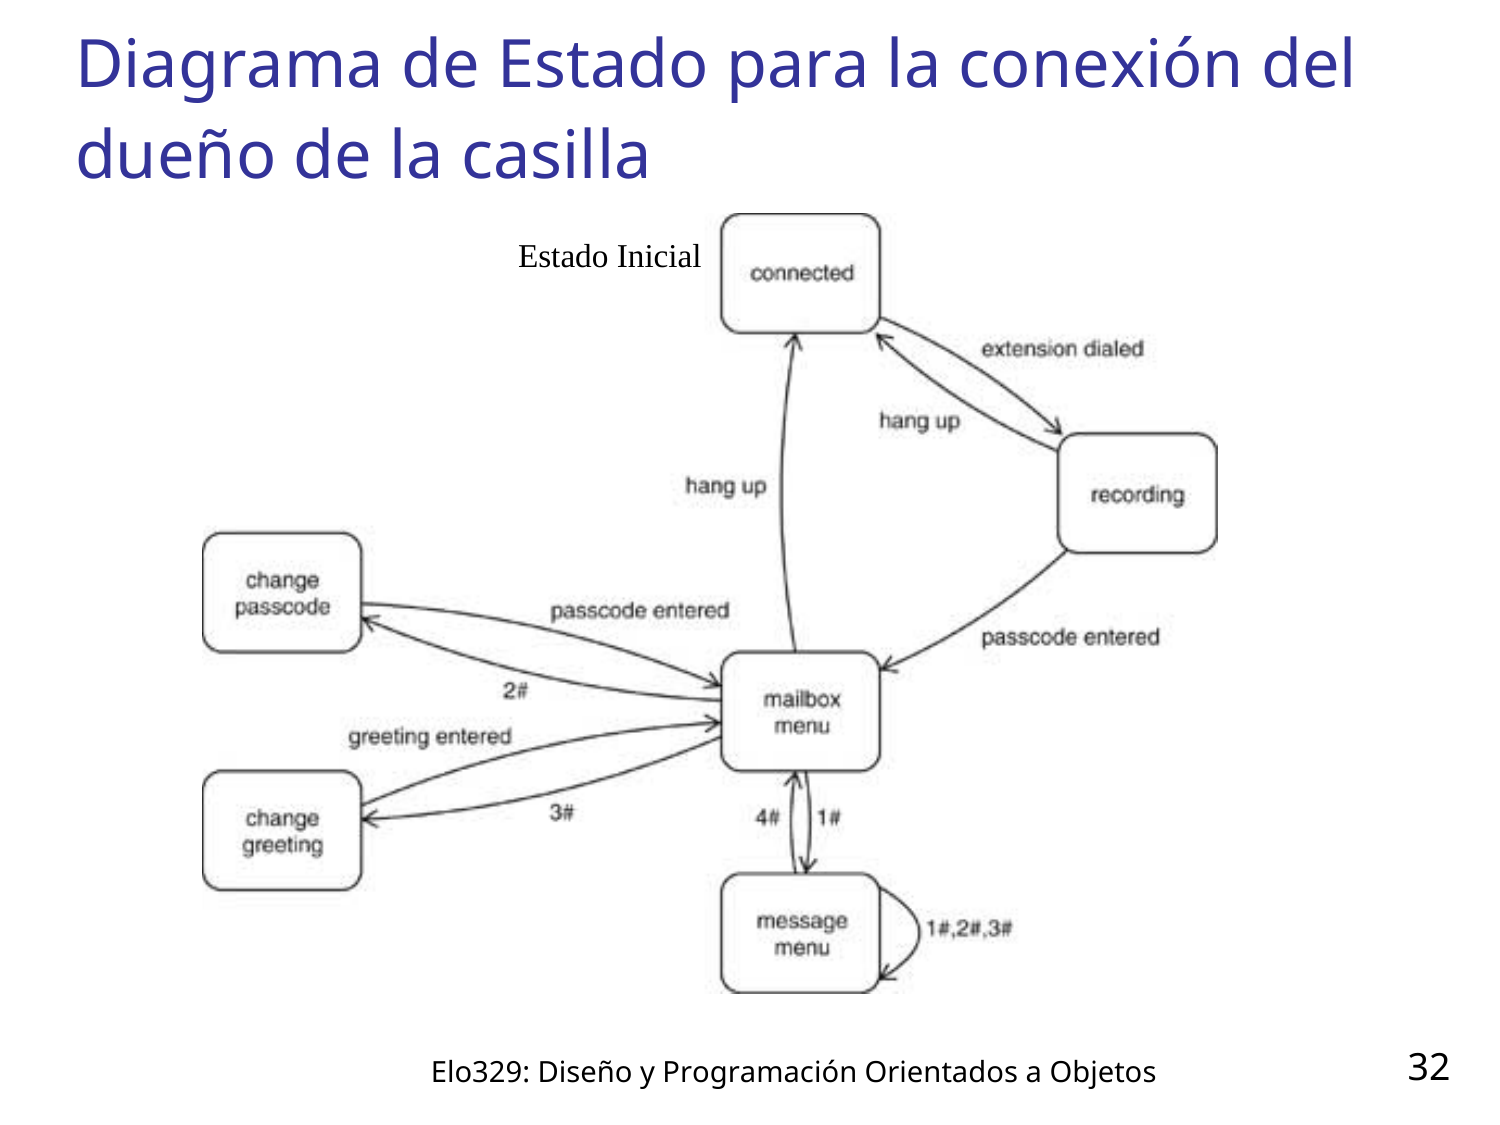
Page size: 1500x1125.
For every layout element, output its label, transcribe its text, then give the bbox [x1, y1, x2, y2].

picture [202, 213, 1218, 994]
title Diagrama de Estado para la conexión del dueño de la casilla [75, 25, 1449, 188]
text_box Estado Inicial [503, 226, 718, 282]
